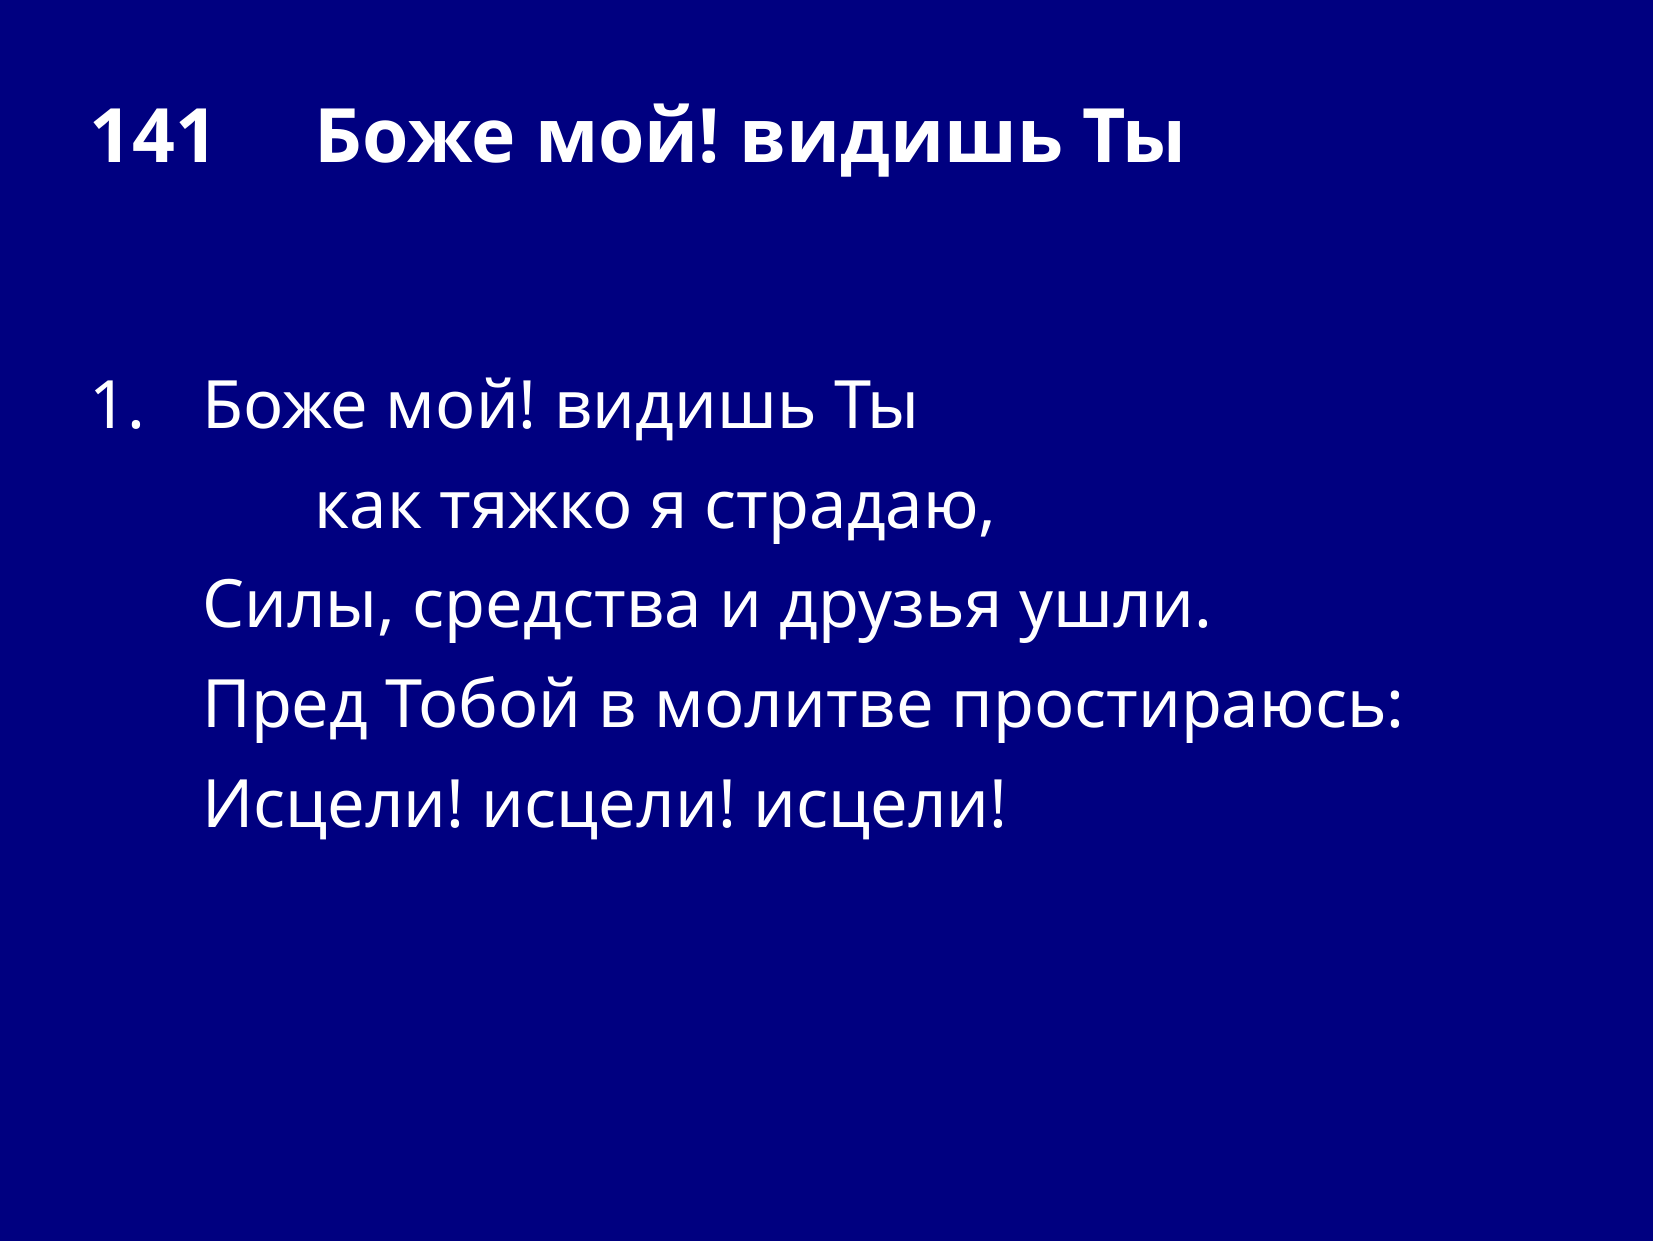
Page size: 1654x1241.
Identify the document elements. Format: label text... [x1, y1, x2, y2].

text_box 141 Боже мой! видишь Ты [75, 75, 1576, 188]
text_box 1. Боже мой! видишь Ты как тяжко я страдаю, Силы, средства и друзья ушли. Пред Тобой в молитве простираюсь: Исцели! исцели! исцели! [75, 188, 1576, 1163]
